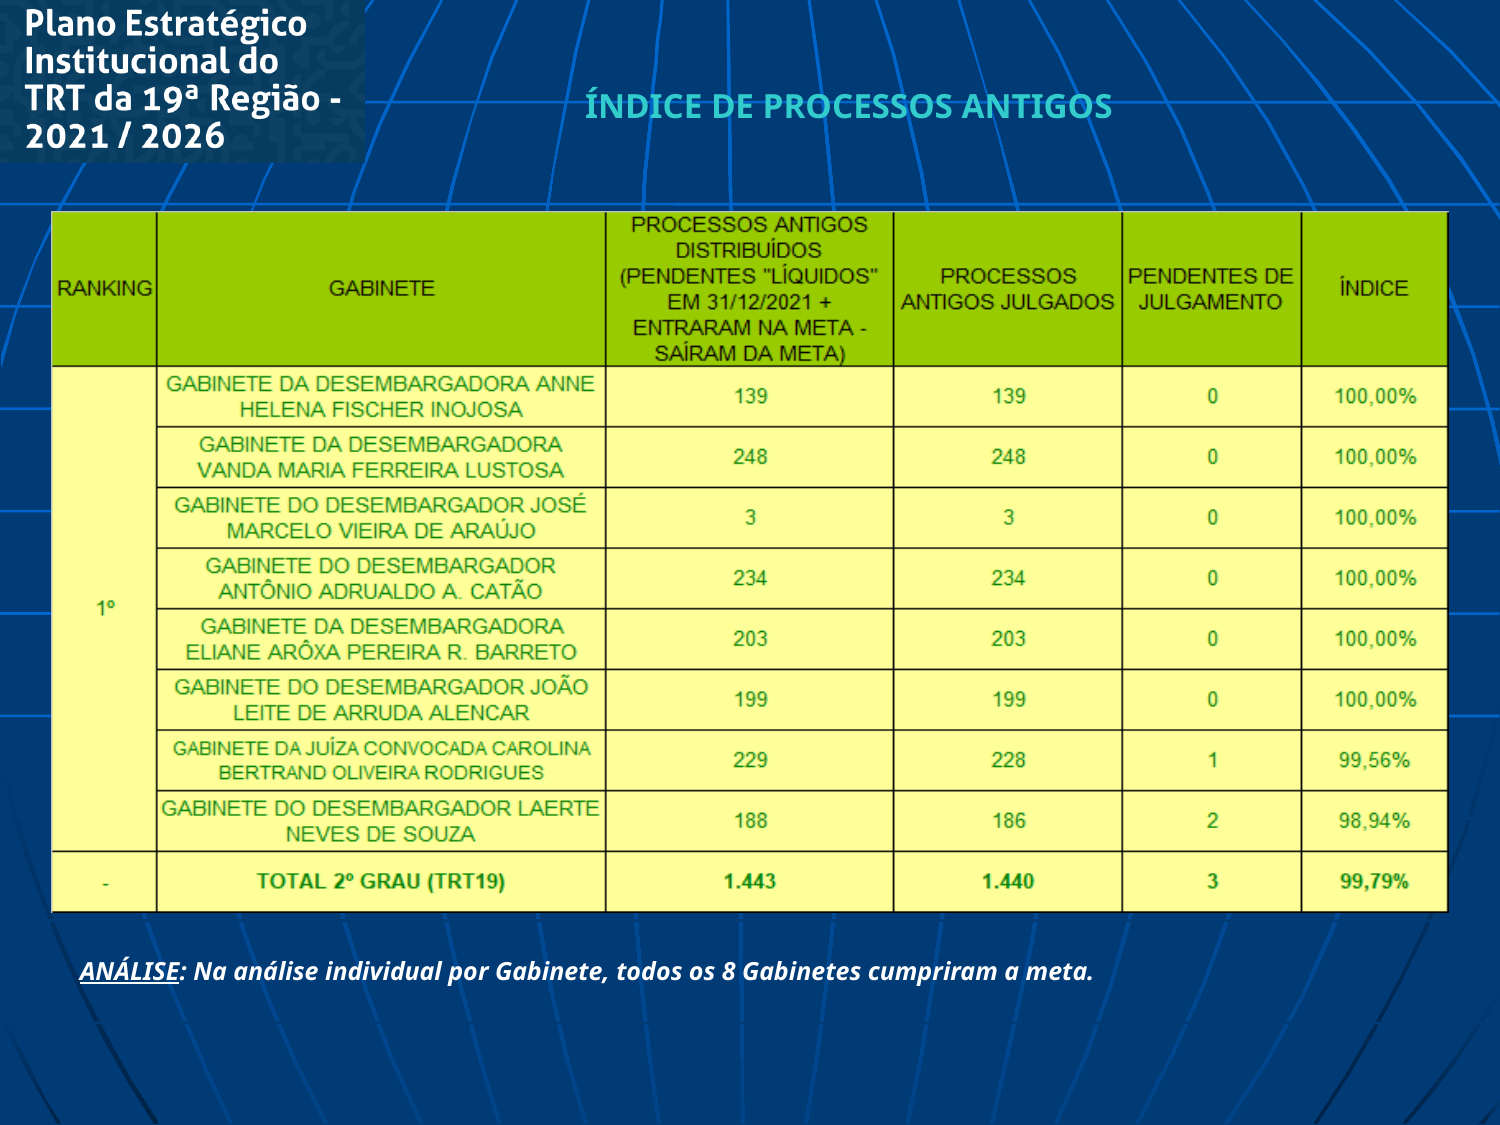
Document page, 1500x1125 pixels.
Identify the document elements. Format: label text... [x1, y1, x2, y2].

text_box ANÁLISE: Na análise individual por Gabinete, todos os 8 Gabinetes cumpriram a meta. [64, 947, 1471, 1125]
picture [51, 211, 1449, 913]
text_box ÍNDICE DE PROCESSOS ANTIGOS [365, 78, 1448, 134]
picture [0, 0, 365, 163]
